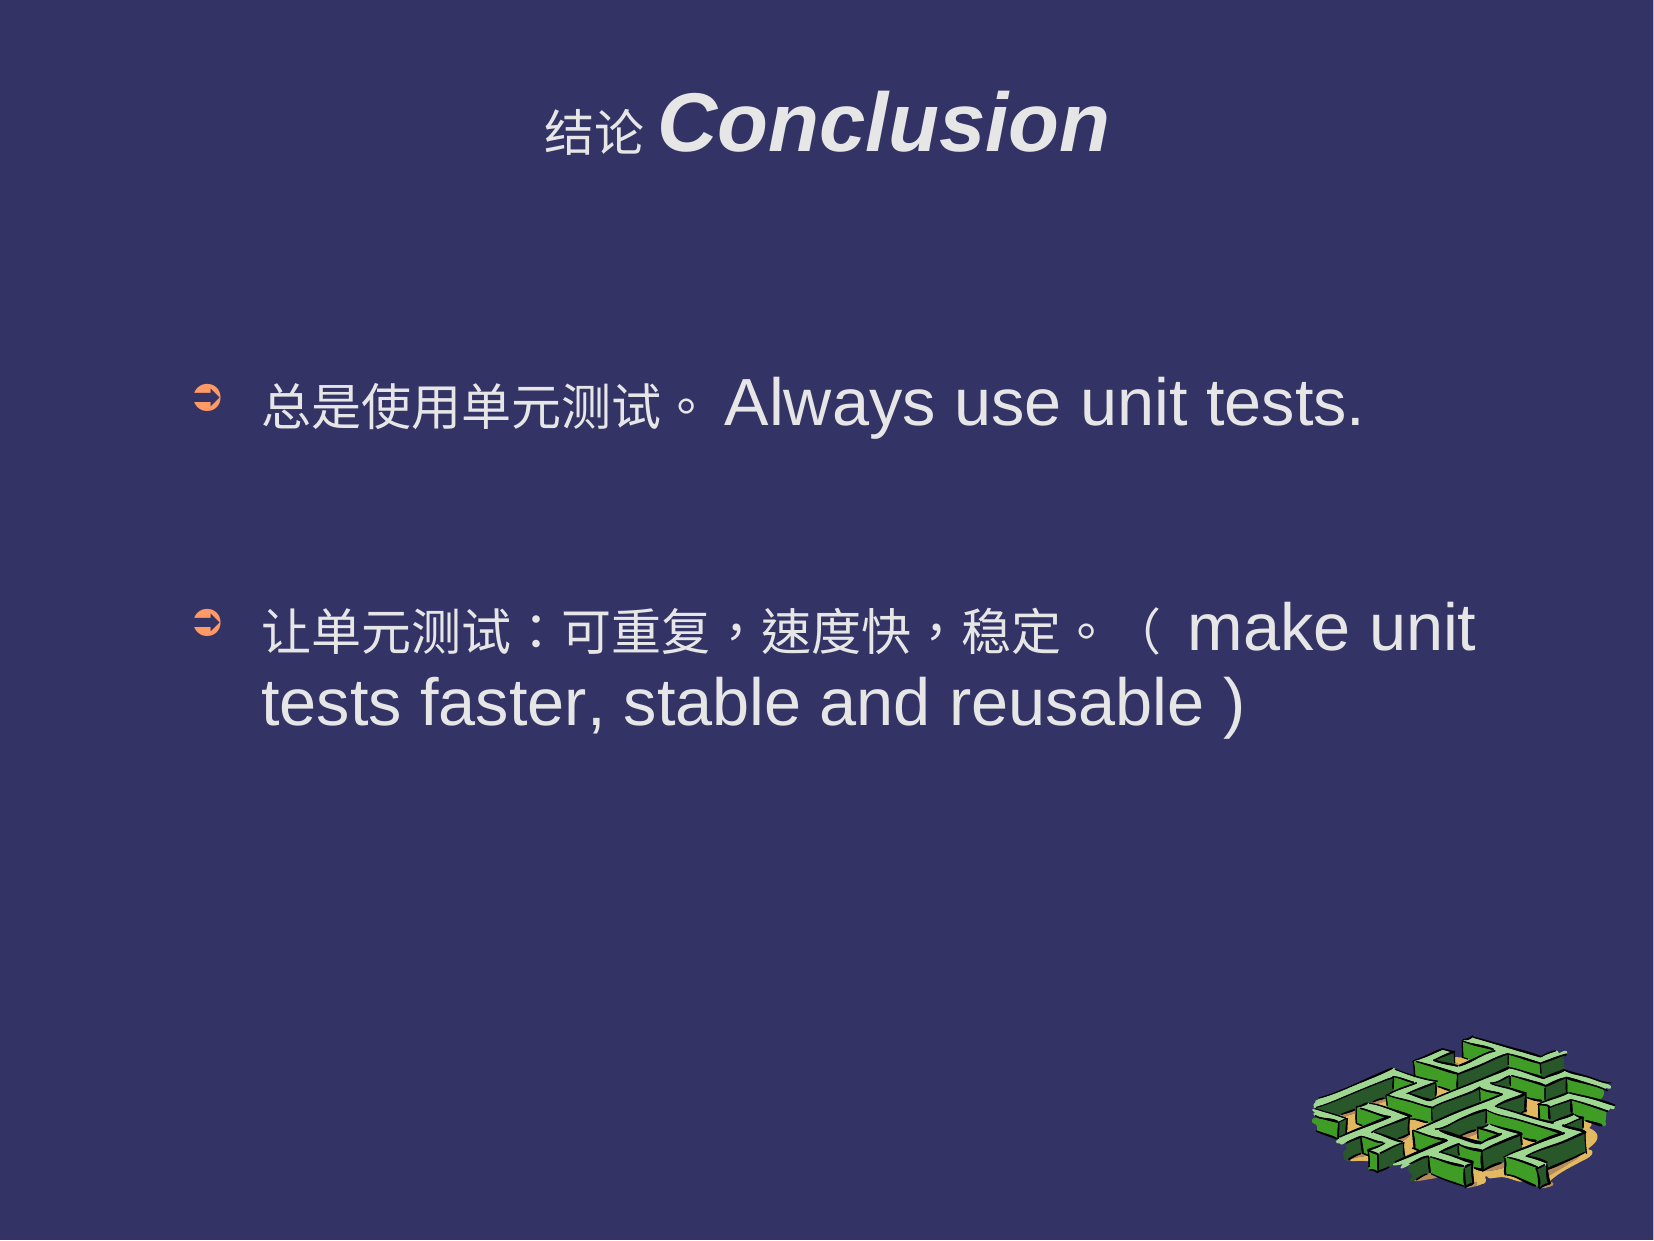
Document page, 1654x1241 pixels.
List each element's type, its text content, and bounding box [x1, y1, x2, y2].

list 总是使用单元测试。Always use unit tests. 让单元测试：可重复，速度快，稳定。（ make unit tests faster, stable and reusable ) [178, 364, 1570, 1184]
title 结论Conclusion [121, 19, 1534, 227]
